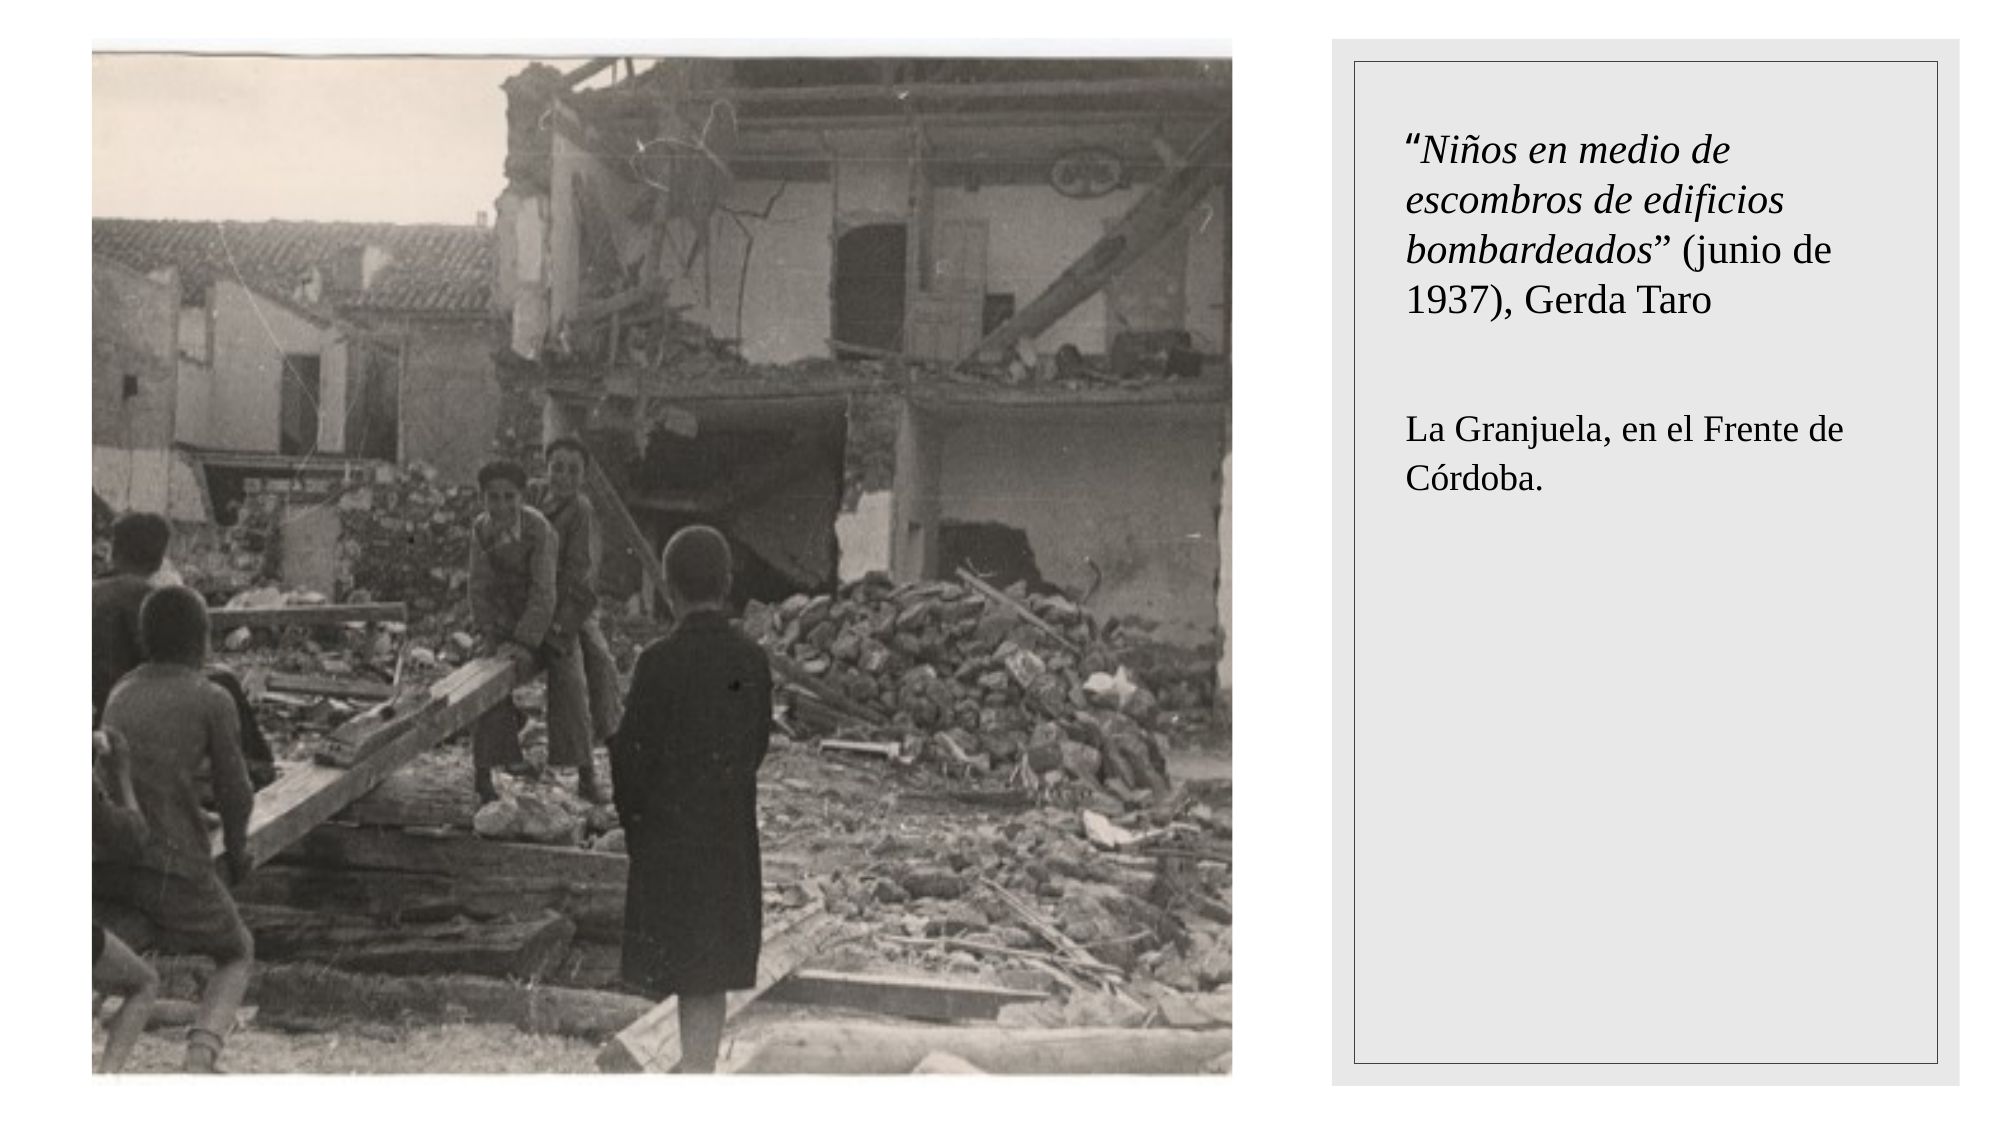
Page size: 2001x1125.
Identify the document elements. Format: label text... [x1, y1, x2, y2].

picture [91, 38, 1233, 1086]
list La Granjuela, en el Frente de Córdoba. [1390, 391, 1907, 968]
title “Niños en medio de escombros de edificios bombardeados” (junio de 1937), Gerda Taro [1390, 98, 1907, 369]
